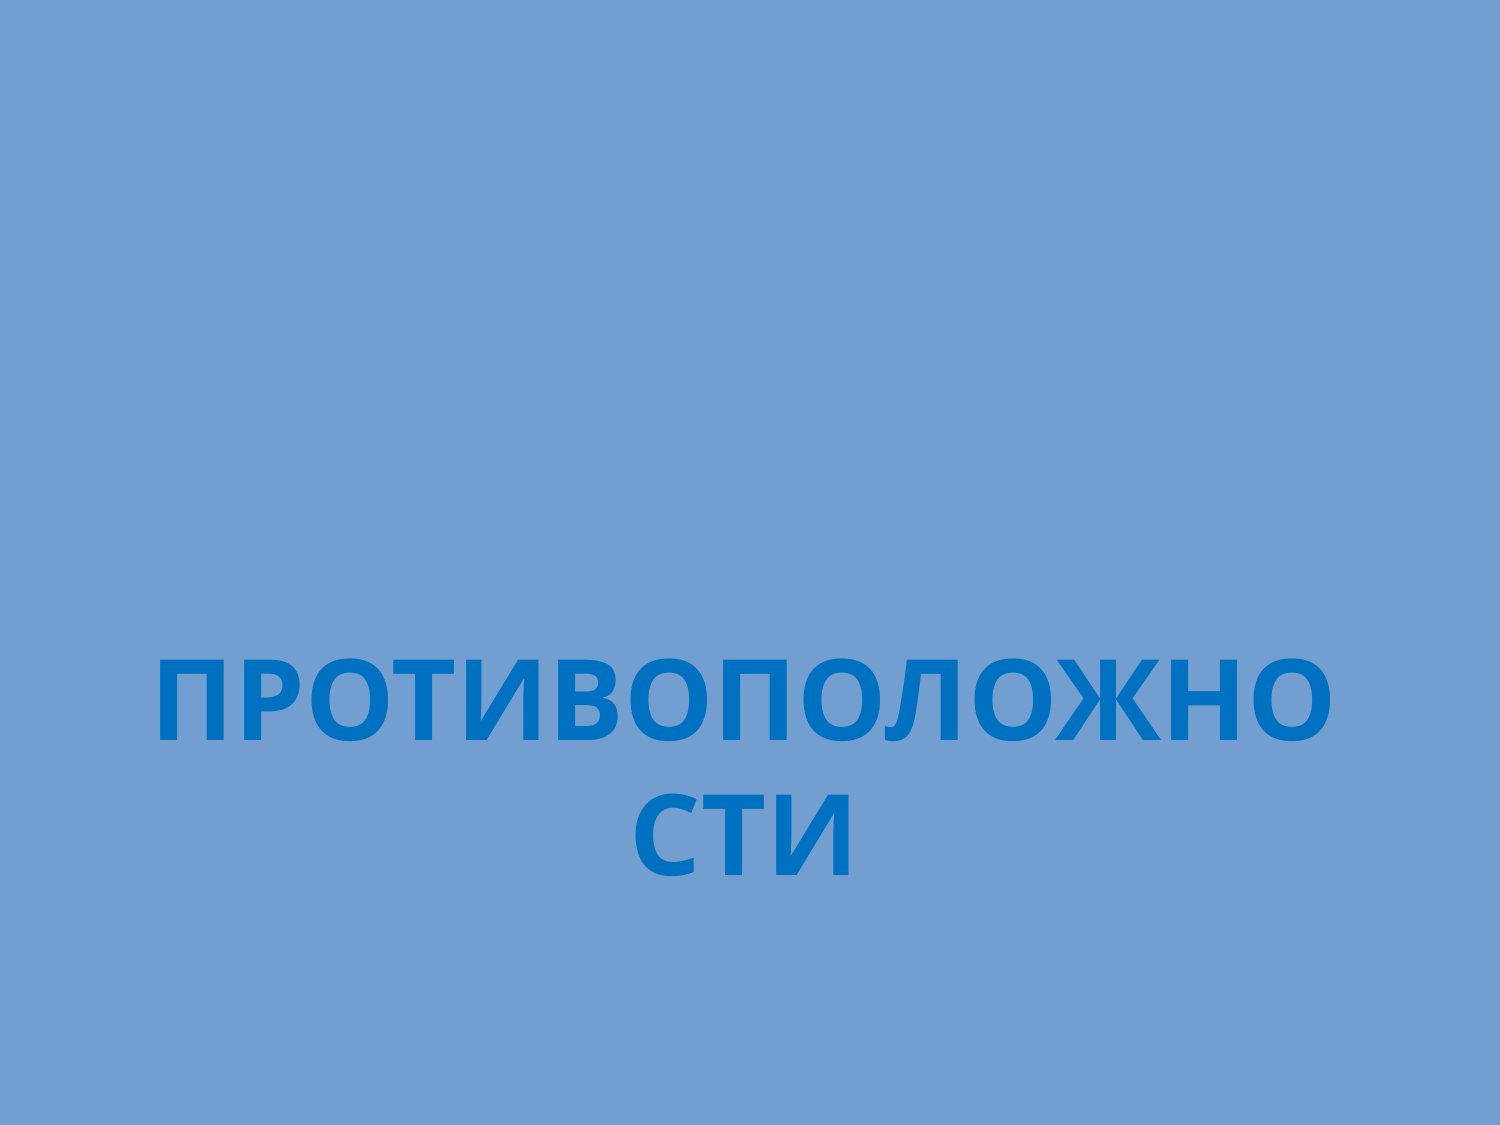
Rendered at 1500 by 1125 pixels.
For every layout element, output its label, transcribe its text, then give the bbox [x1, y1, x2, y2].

text_box ПРОТИВОПОЛОЖНОСТИ [128, 621, 1360, 906]
